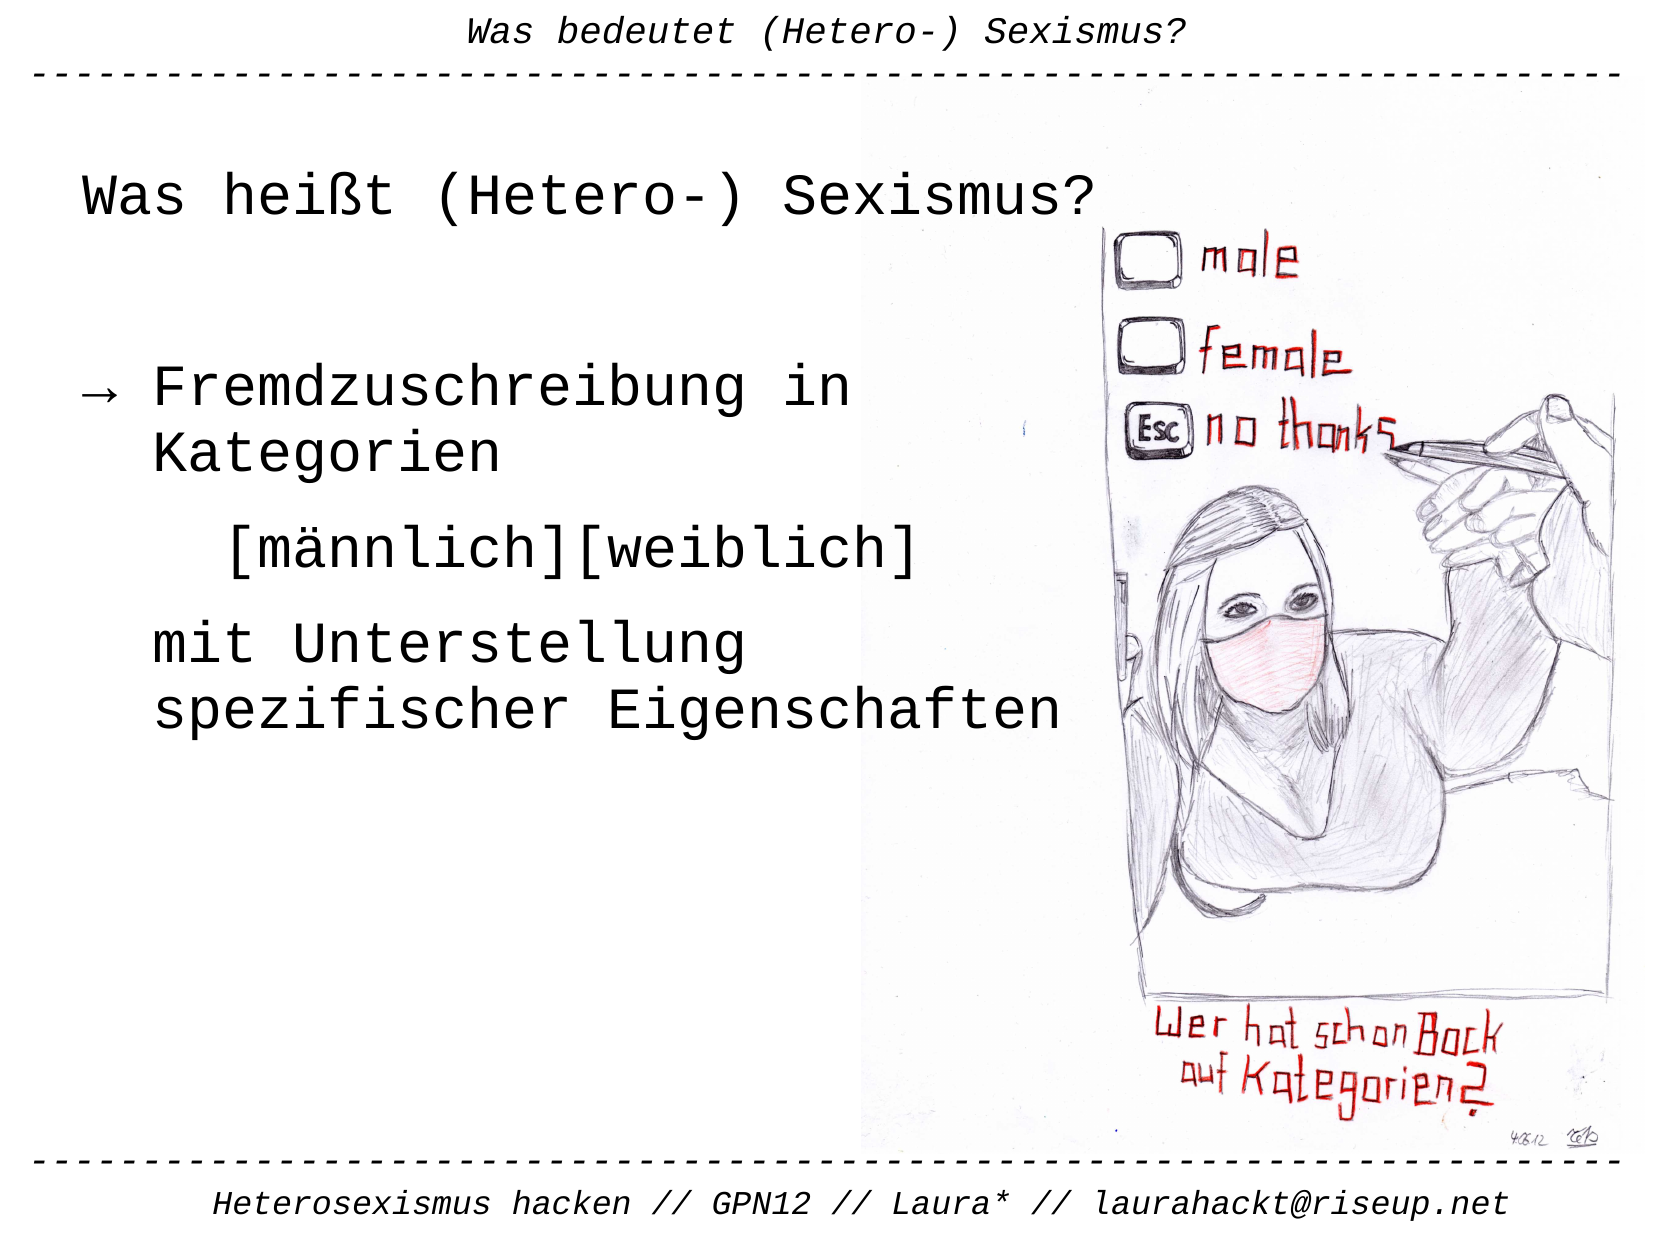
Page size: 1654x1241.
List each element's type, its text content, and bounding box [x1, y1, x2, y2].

list Heterosexismus hacken // GPN12 // Laura* // laurahackt@riseup.net [0, 1186, 1654, 1241]
title Was bedeutet (Hetero-) Sexismus? ----------------------------------------------------------------------- [0, 12, 1654, 98]
list Was heißt (Hetero-) Sexismus? → Fremdzuschreibung in Kategorien [männlich][weiblich] mit Unterstellung spezifischer Eigenschaften [82, 166, 1139, 1109]
title ----------------------------------------------------------------------- [0, 1098, 1654, 1184]
picture [861, 98, 1645, 1098]
